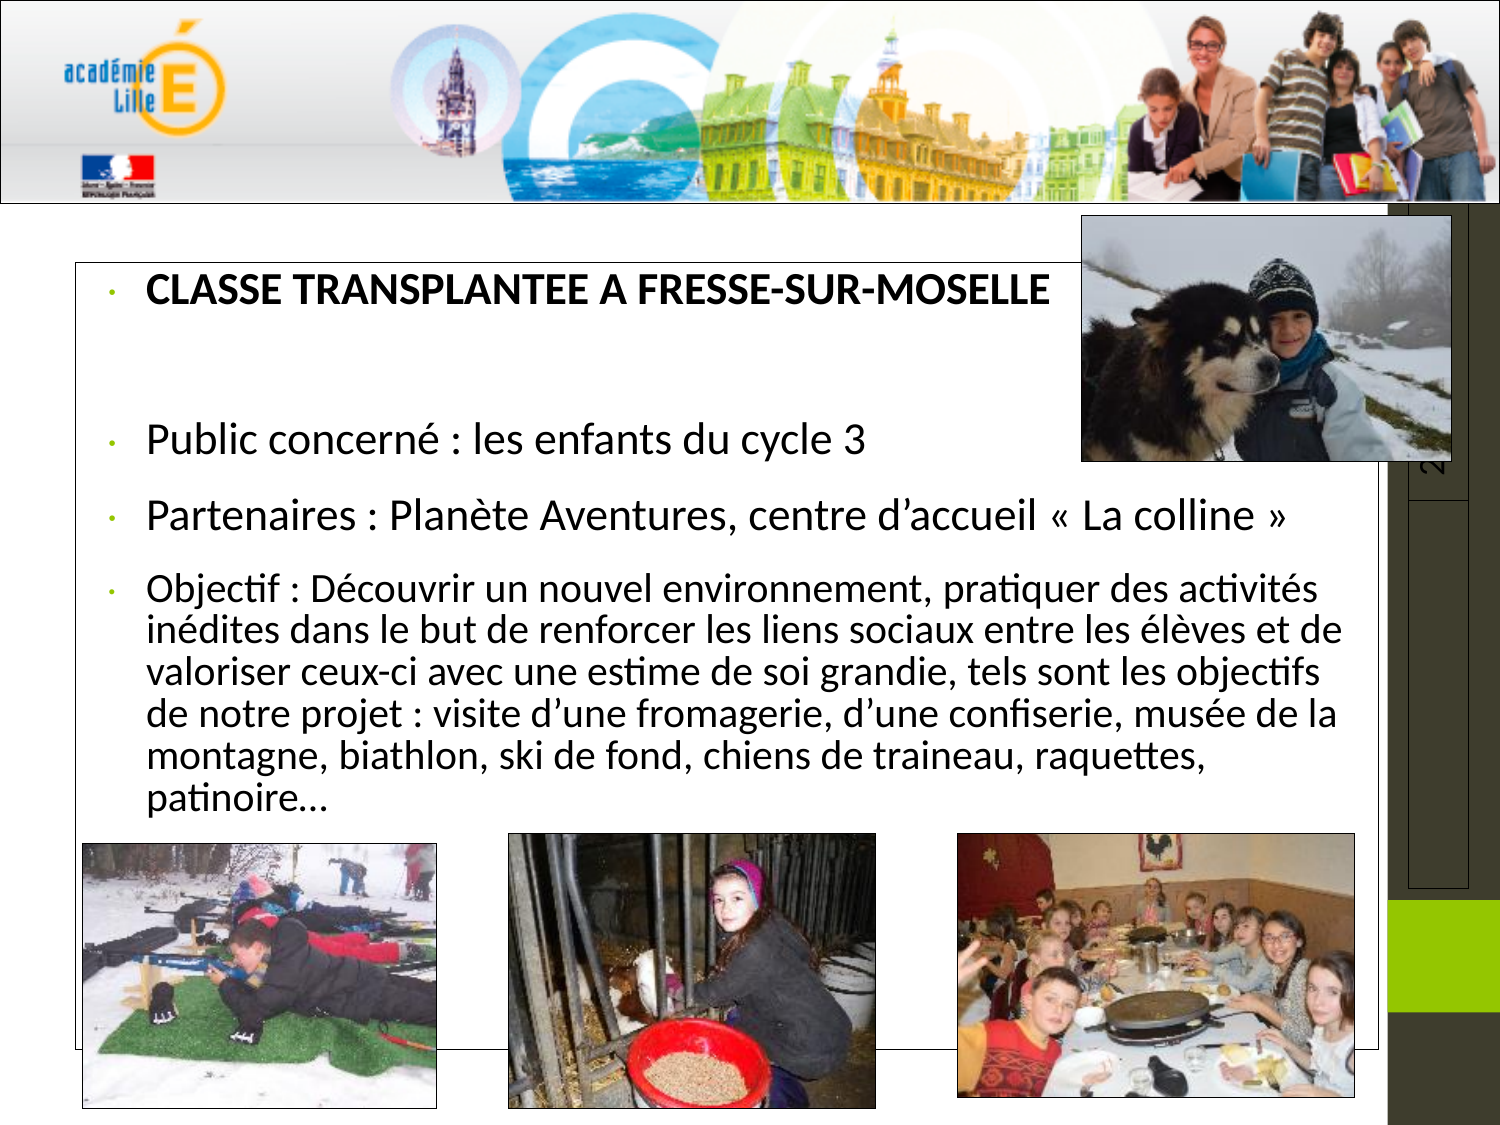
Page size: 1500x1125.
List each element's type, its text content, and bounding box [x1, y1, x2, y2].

picture [0, 0, 1500, 204]
picture [1081, 215, 1452, 462]
list CLASSE TRANSPLANTEE A FRESSE-SUR-MOSELLE Public concerné : les enfants du cycle 3 Partenaires : Planète Aventures, centre d’accueil « La colline » Objectif : Découvrir un nouvel environnement, pratiquer des activités inédites dans le but de renforcer les liens sociaux entre les élèves et de valoriser ceux-ci avec une estime de soi grandie, tels sont les objectifs de notre projet : visite d’une fromagerie, d’une confiserie, musée de la montagne, biathlon, ski de fond, chiens de traineau, raquettes, patinoire… [75, 262, 1379, 1050]
picture [957, 833, 1355, 1098]
picture [508, 833, 876, 1109]
picture [82, 843, 437, 1109]
